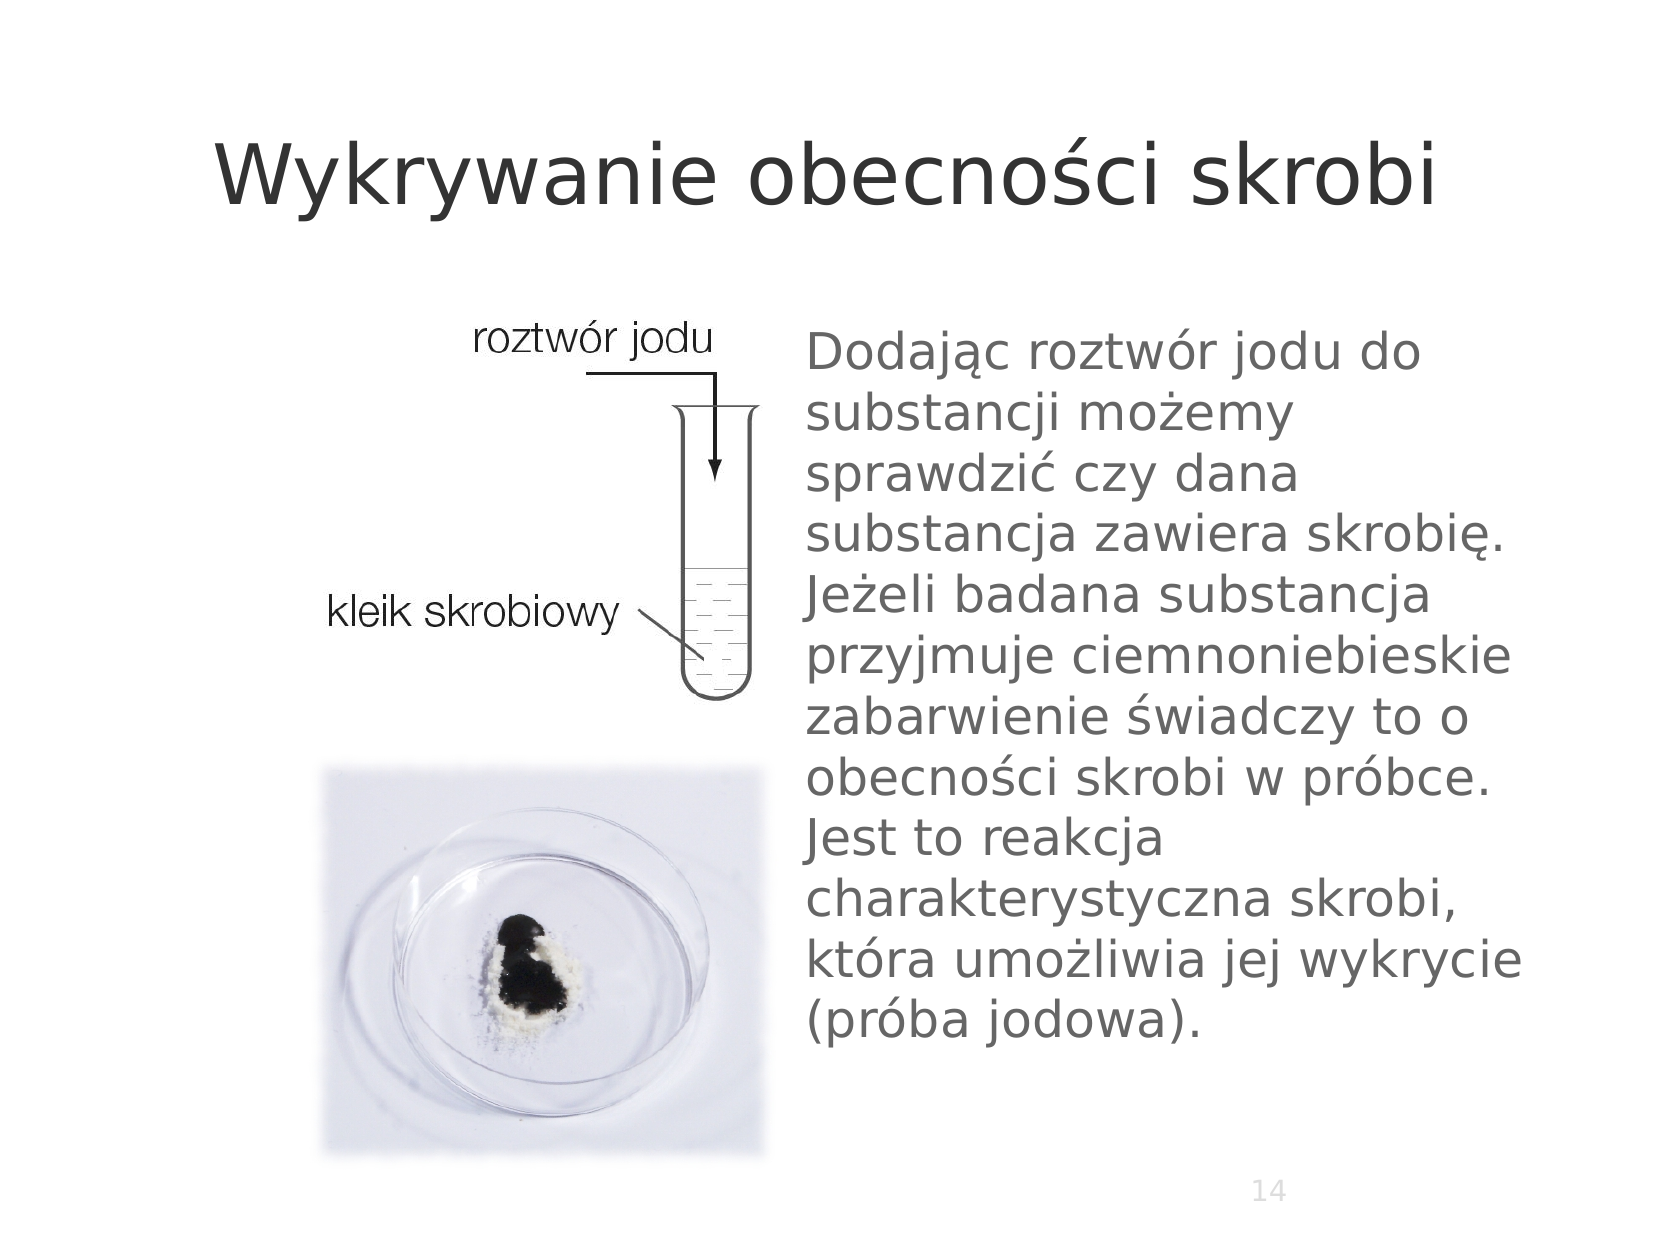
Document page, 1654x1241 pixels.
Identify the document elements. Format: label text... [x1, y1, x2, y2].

text_box [1250, 1172, 1636, 1241]
picture [307, 295, 780, 722]
title Wykrywanie obecności skrobi [114, 73, 1539, 271]
list Dodając roztwór jodu do substancji możemy sprawdzić czy dana substancja zawiera skrobię. Jeżeli badana substancja przyjmuje ciemnoniebieskie zabarwienie świadczy to o obecności skrobi w próbce. Jest to reakcja charakterystyczna skrobi, która umożliwia jej wykrycie (próba jodowa). [805, 318, 1548, 1050]
picture [307, 750, 780, 1170]
